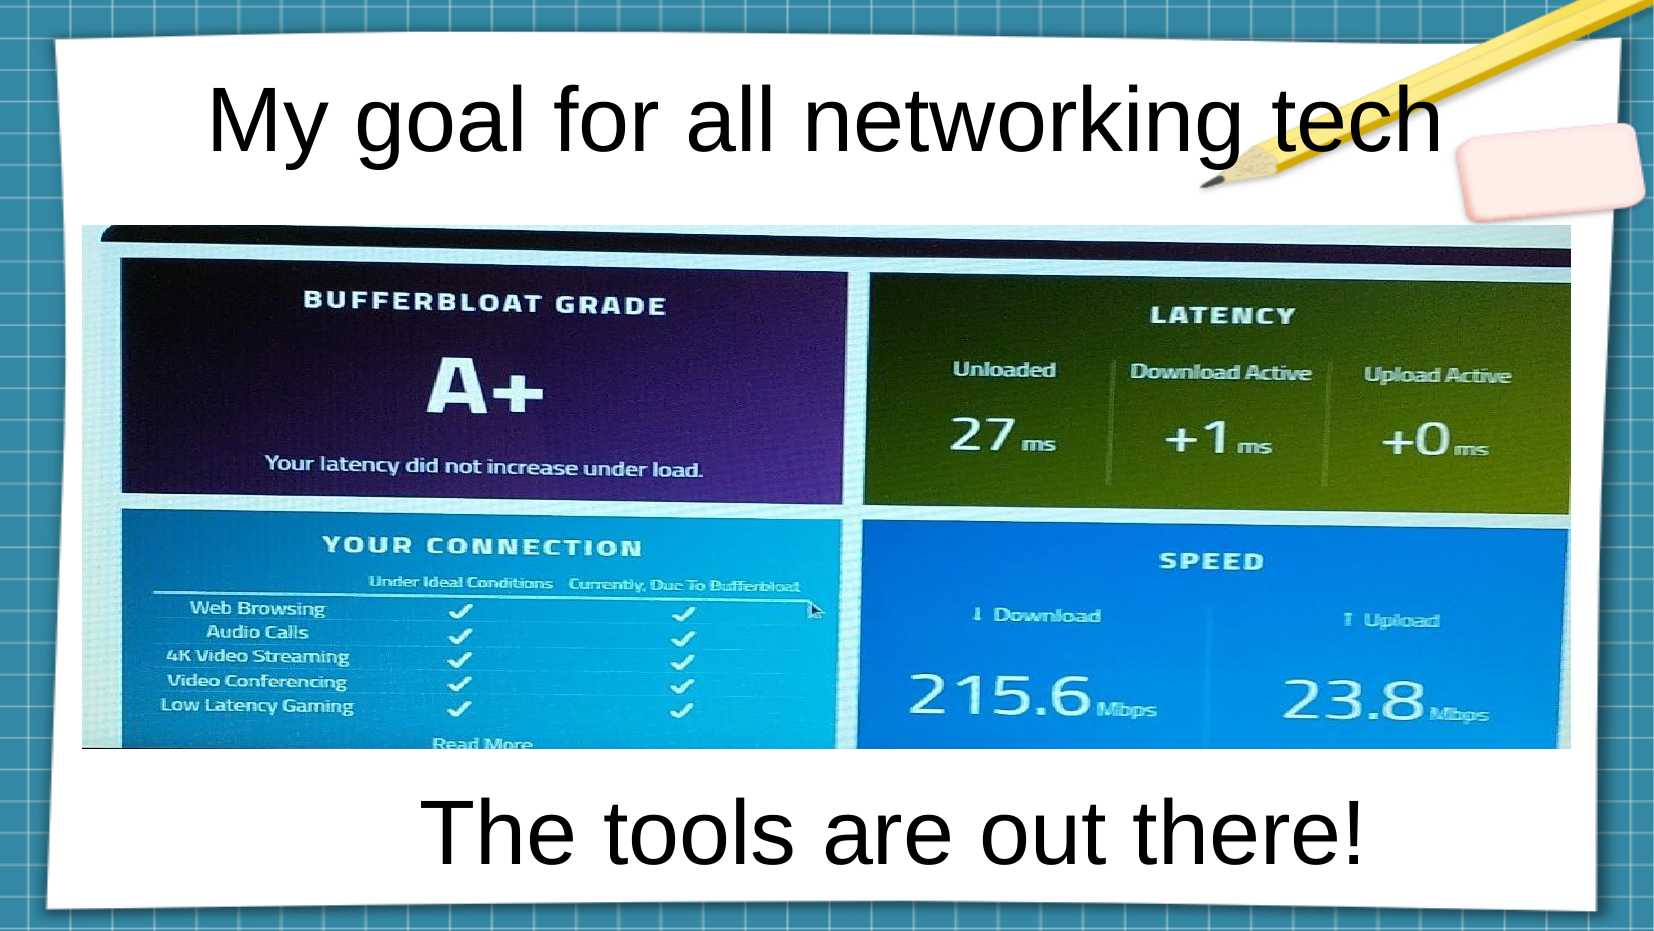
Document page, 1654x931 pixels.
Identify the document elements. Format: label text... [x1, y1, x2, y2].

text_box My goal for all networking tech [82, 37, 1571, 193]
text_box The tools are out there! [150, 749, 1638, 906]
picture [0, 0, 1654, 931]
